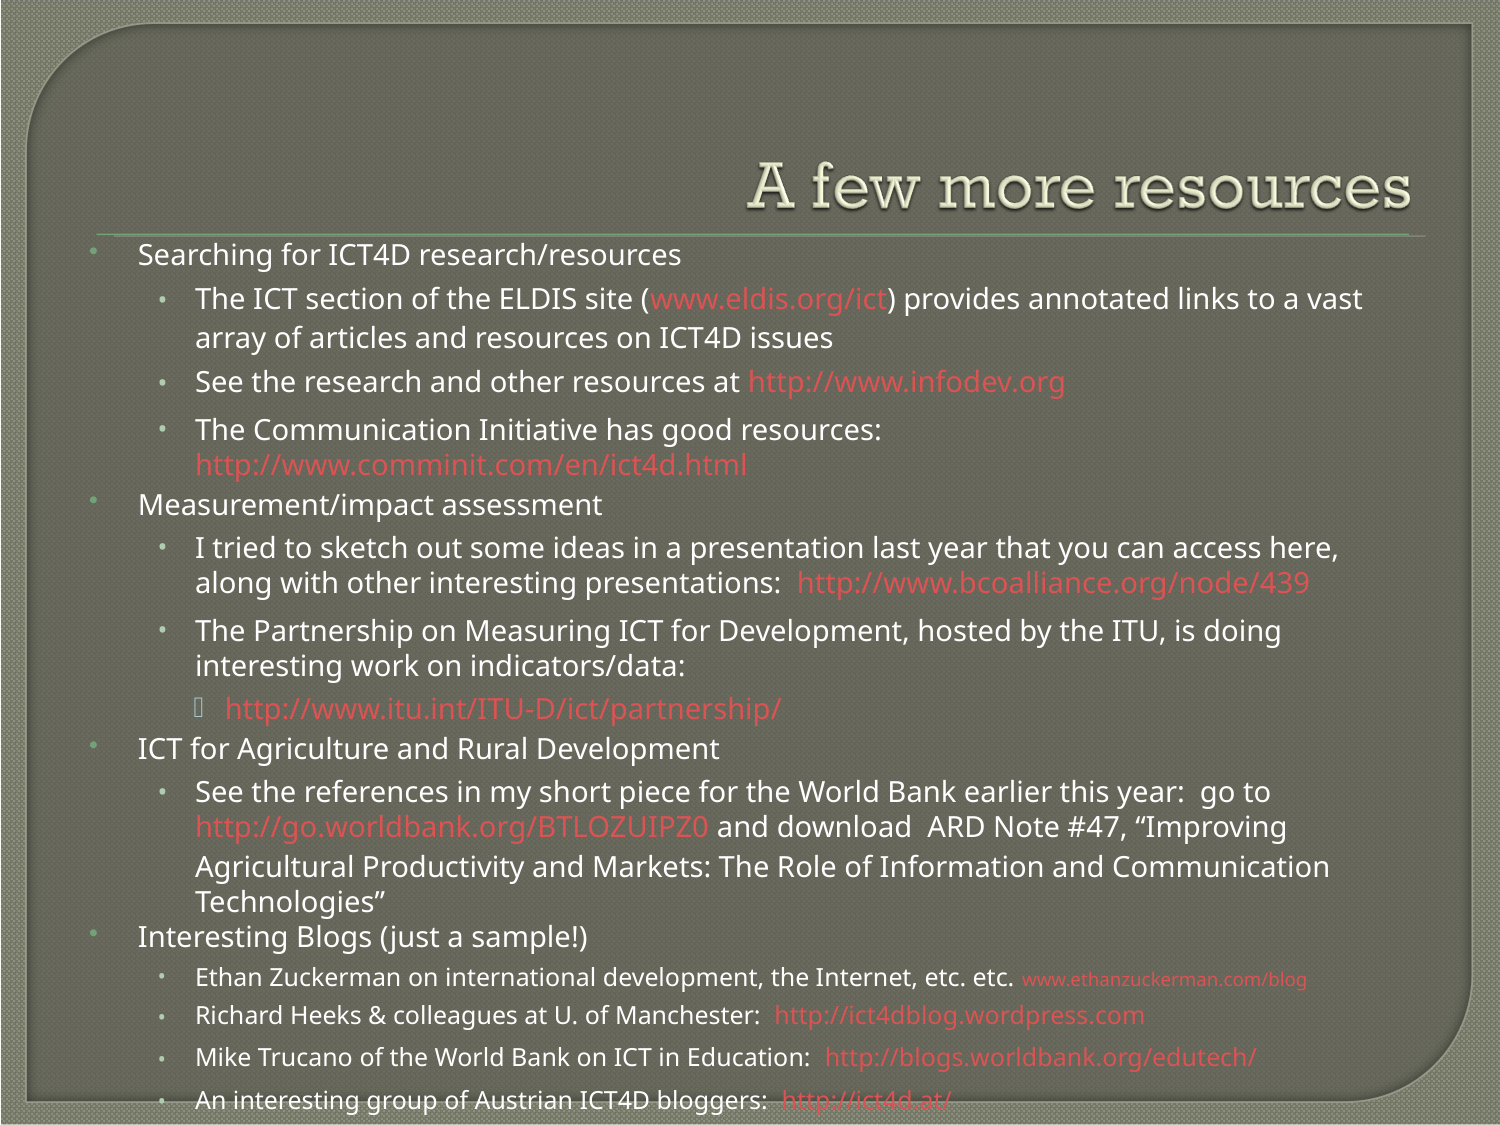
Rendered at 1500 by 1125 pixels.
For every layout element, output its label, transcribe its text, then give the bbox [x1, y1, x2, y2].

picture [0, 0, 1500, 1125]
text_box [73, 40, 1427, 231]
list Searching for ICT4D research/resources The ICT section of the ELDIS site (www.eldis.org/ict) provides annotated links to a vast array of articles and resources on ICT4D issues See the research and other resources at http://www.infodev.org The Communication Initiative has good resources:http://www.comminit.com/en/ict4d.html Measurement/impact assessment I tried to sketch out some ideas in a presentation last year that you can access here, along with other interesting presentations: http://www.bcoalliance.org/node/439 The Partnership on Measuring ICT for Development, hosted by the ITU, is doing interesting work on indicators/data: http://www.itu.int/ITU-D/ict/partnership/ ICT for Agriculture and Rural Development See the references in my short piece for the World Bank earlier this year: go to http://go.worldbank.org/BTLOZUIPZ0 and download ARD Note #47, “Improving Agricultural Productivity and Markets: The Role of Information and Communication Technologies” Interesting Blogs (just a sample!) Ethan Zuckerman on international development, the Internet, etc. etc. www.ethanzuckerman.com/blog Richard Heeks & colleagues at U. of Manchester: http://ict4dblog.wordpress.com Mike Trucano of the World Bank on ICT in Education: http://blogs.worldbank.org/edutech/ An interesting group of Austrian ICT4D bloggers: http://ict4d.at/ [75, 229, 1426, 1089]
